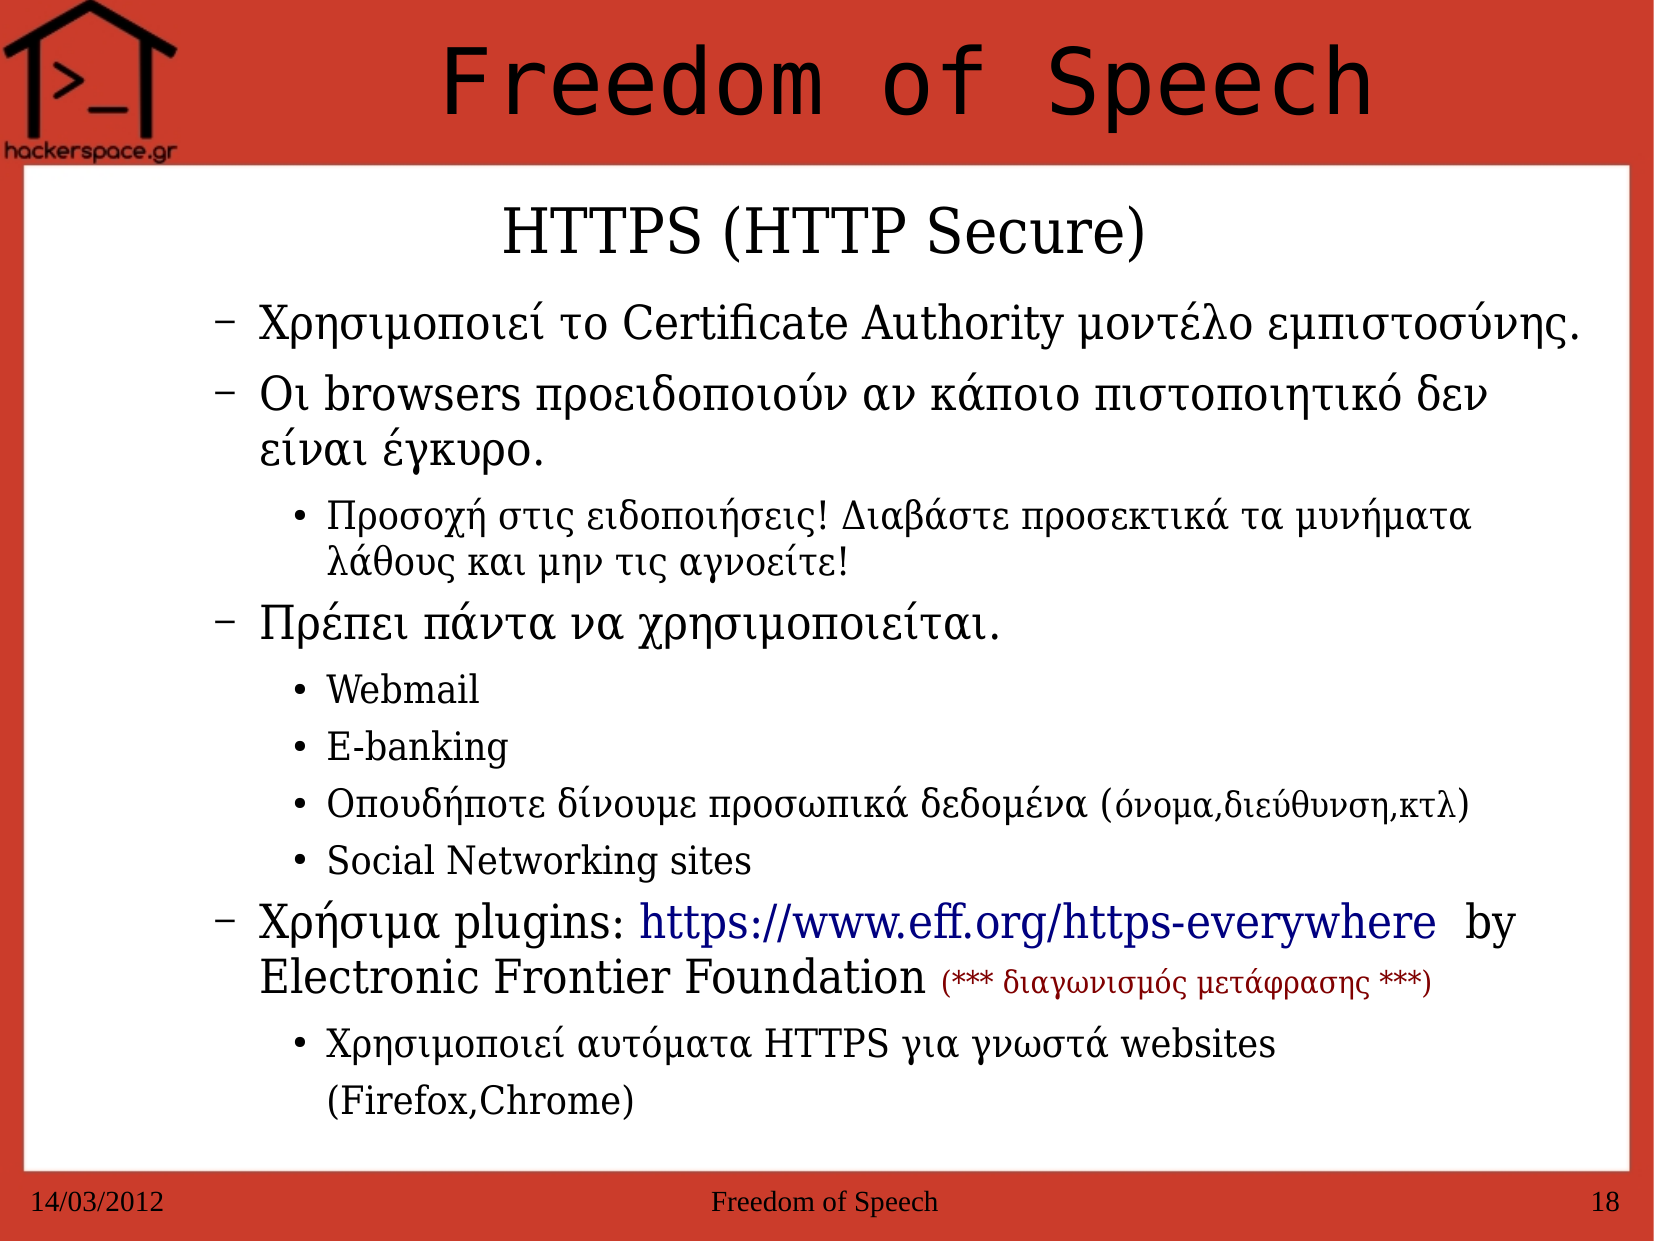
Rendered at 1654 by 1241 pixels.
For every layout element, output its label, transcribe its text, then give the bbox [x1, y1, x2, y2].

list HTTPS (HTTP Secure) Χρησιμοποιεί το Certificate Authority μοντέλο εμπιστοσύνης. Οι browsers προειδοποιούν αν κάποιο πιστοποιητικό δεν είναι έγκυρο. Προσοχή στις ειδοποιήσεις! Διαβάστε προσεκτικά τα μυνήματα λάθους και μην τις αγνοείτε! Πρέπει πάντα να χρησιμοποιείται. Webmail E-banking Οπουδήποτε δίνουμε προσωπικά δεδομένα (όνομα,διεύθυνση,κτλ) Social Networking sites Χρήσιμα plugins: https://www.eff.org/https-everywhere by Electronic Frontier Foundation (*** διαγωνισμός μετάφρασης ***) Χρησιμοποιεί αυτόματα HTTPS για γνωστά websites (Firefox,Chrome) [60, 195, 1591, 1141]
title Freedom of Speech [195, 15, 1621, 151]
picture [0, 0, 1654, 1241]
